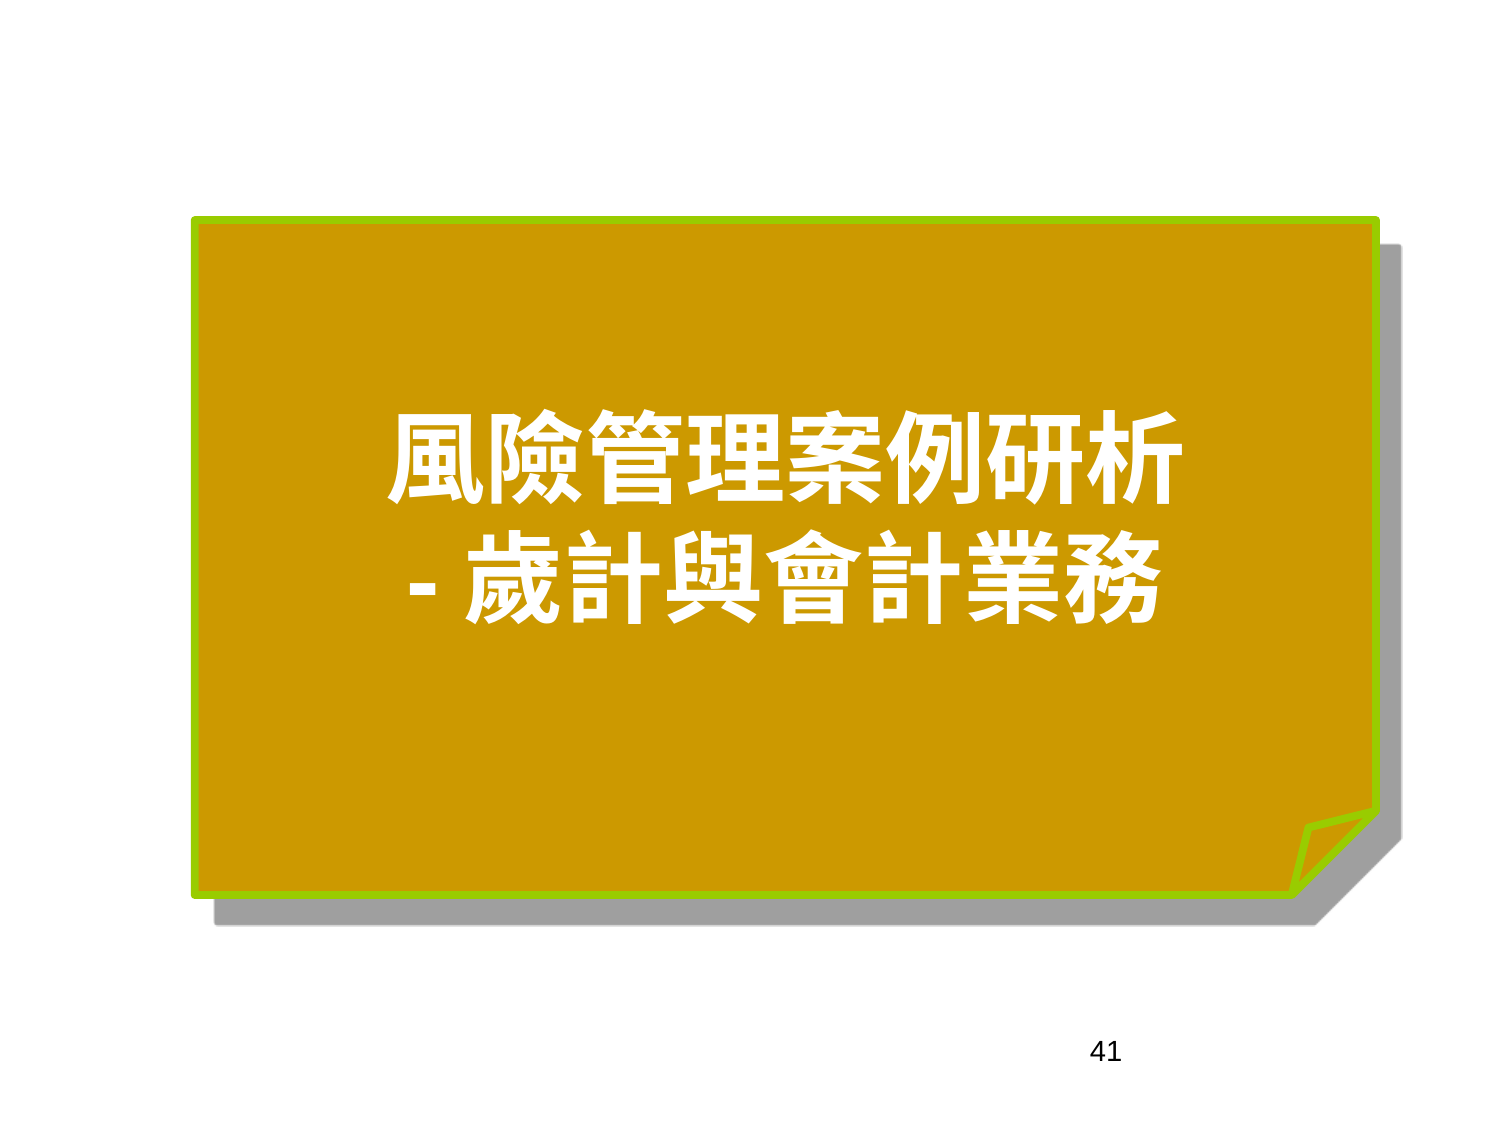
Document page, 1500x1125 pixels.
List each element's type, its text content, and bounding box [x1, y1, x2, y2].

text_box 41 [1074, 1024, 1426, 1103]
text_box 風險管理案例研析 -歲計與會計業務 [194, 220, 1377, 896]
